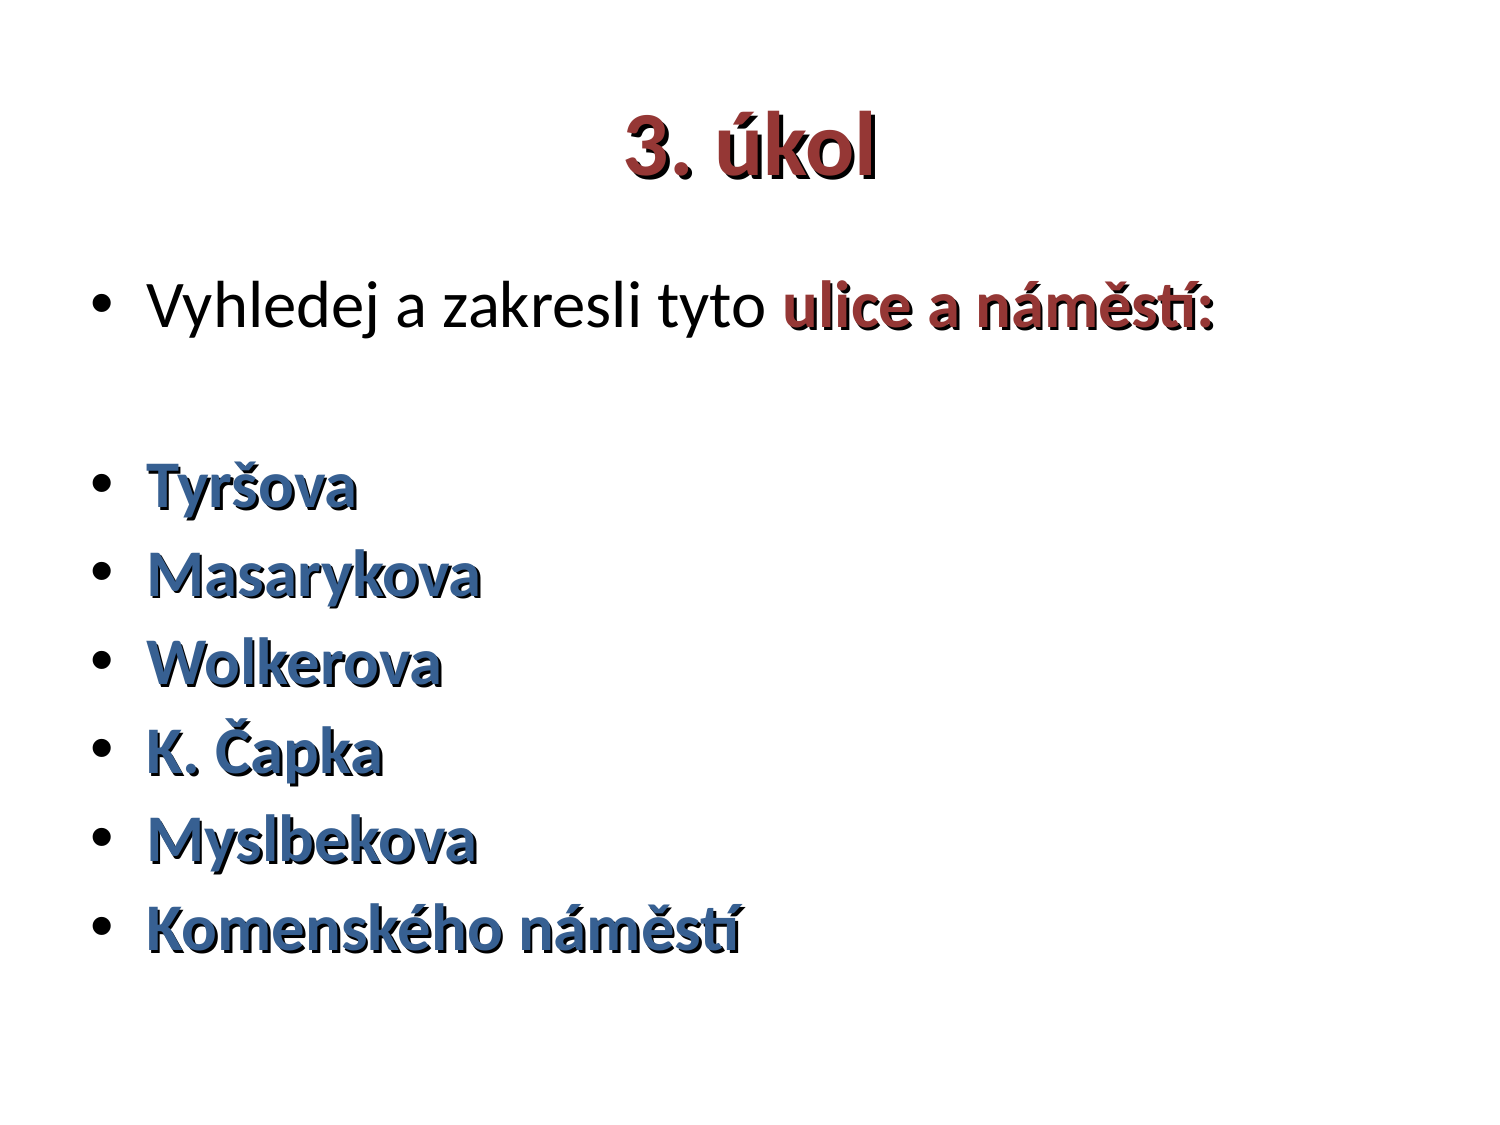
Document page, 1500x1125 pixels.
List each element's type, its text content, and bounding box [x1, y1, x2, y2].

title 3. úkol [75, 45, 1426, 233]
list Vyhledej a zakresli tyto ulice a náměstí: Tyršova Masarykova Wolkerova K. Čapka Myslbekova Komenského náměstí [75, 262, 1426, 1005]
